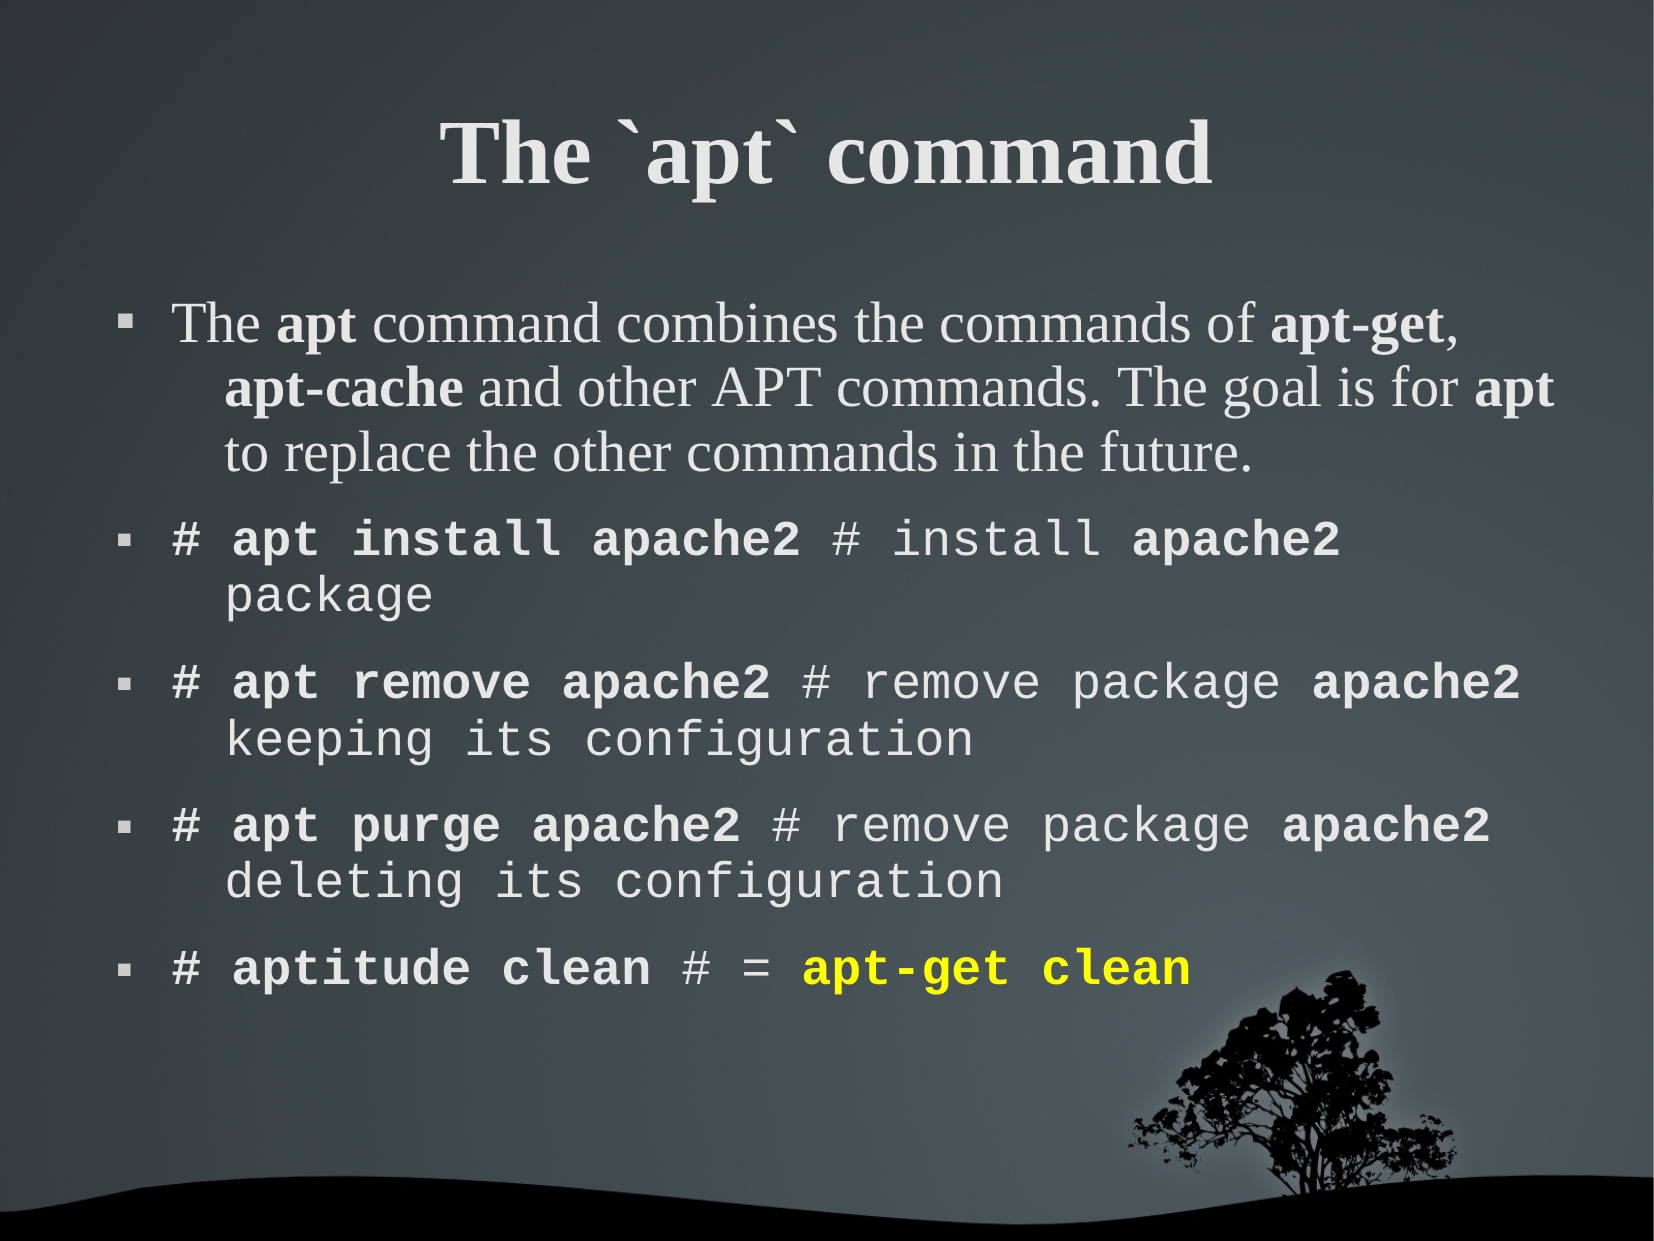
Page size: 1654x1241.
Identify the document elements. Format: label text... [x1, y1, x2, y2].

title The `apt` command [82, 49, 1571, 257]
list The apt command combines the commands of apt-get, apt-cache and other APT commands. The goal is for apt to replace the other commands in the future. # apt install apache2 # install apache2 package # apt remove apache2 # remove package apache2 keeping its configuration # apt purge apache2 # remove package apache2 deleting its configuration # aptitude clean # = apt-get clean [82, 290, 1571, 1202]
picture [0, 0, 1654, 1241]
